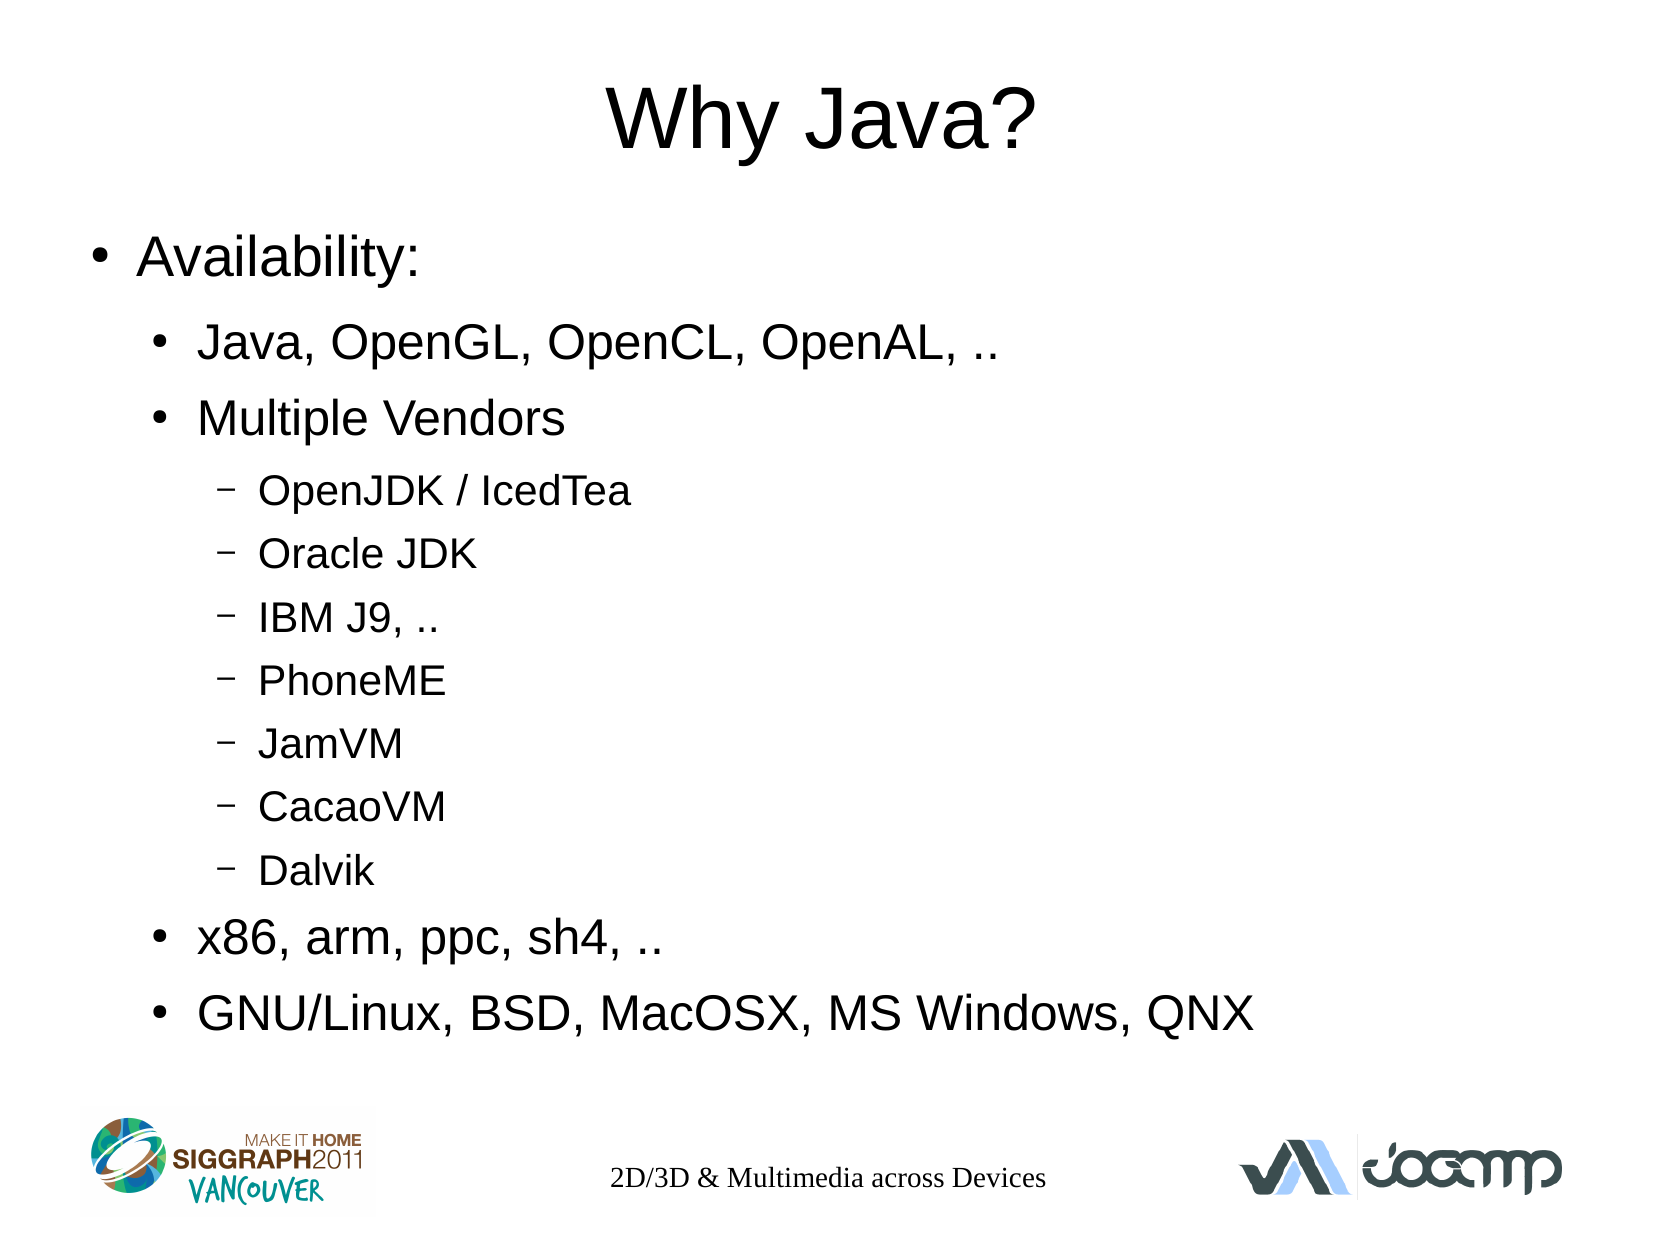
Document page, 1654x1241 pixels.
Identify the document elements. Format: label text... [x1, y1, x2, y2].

list Availability: Java, OpenGL, OpenCL, OpenAL, .. Multiple Vendors OpenJDK / IcedTea Oracle JDK IBM J9, .. PhoneME JamVM CacaoVM Dalvik x86, arm, ppc, sh4, .. GNU/Linux, BSD, MacOSX, MS Windows, QNX [75, 225, 1571, 1044]
picture [80, 1106, 376, 1217]
picture [1237, 1134, 1562, 1200]
title Why Java? [68, 56, 1576, 181]
